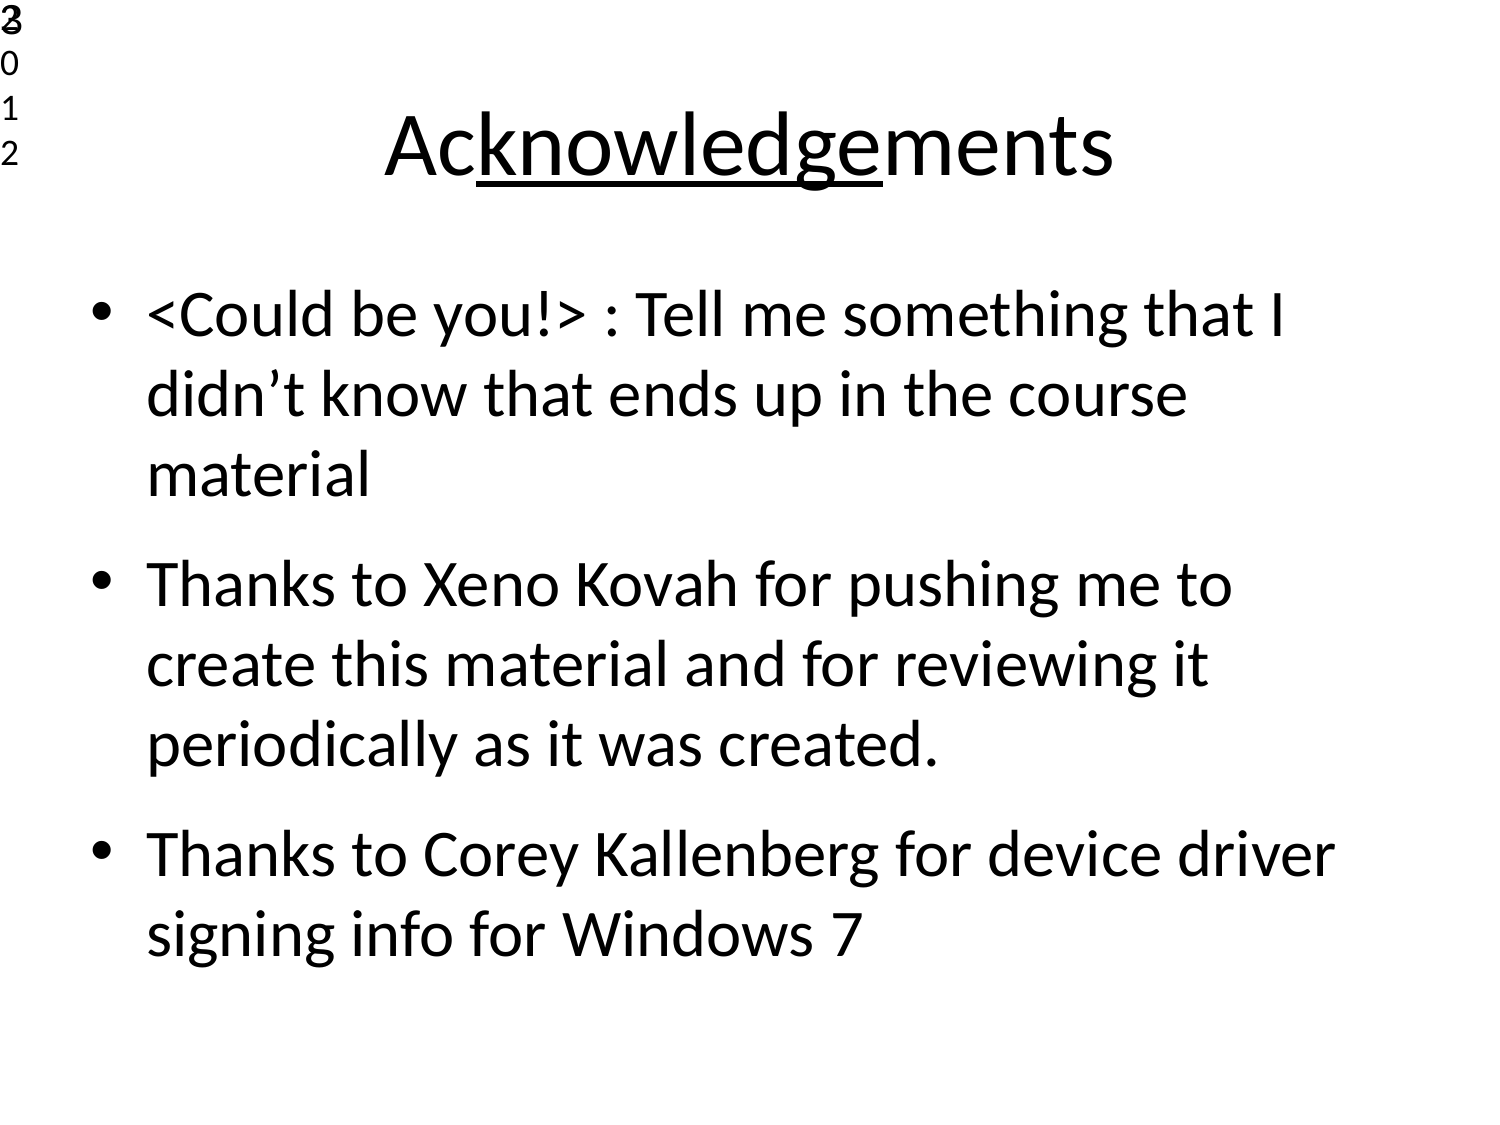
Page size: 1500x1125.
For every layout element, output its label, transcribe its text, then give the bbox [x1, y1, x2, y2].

list <Could be you!> : Tell me something that I didn’t know that ends up in the course material Thanks to Xeno Kovah for pushing me to create this material and for reviewing it periodically as it was created. Thanks to Corey Kallenberg for device driver signing info for Windows 7 [75, 262, 1425, 1005]
title Acknowledgements [75, 45, 1425, 233]
